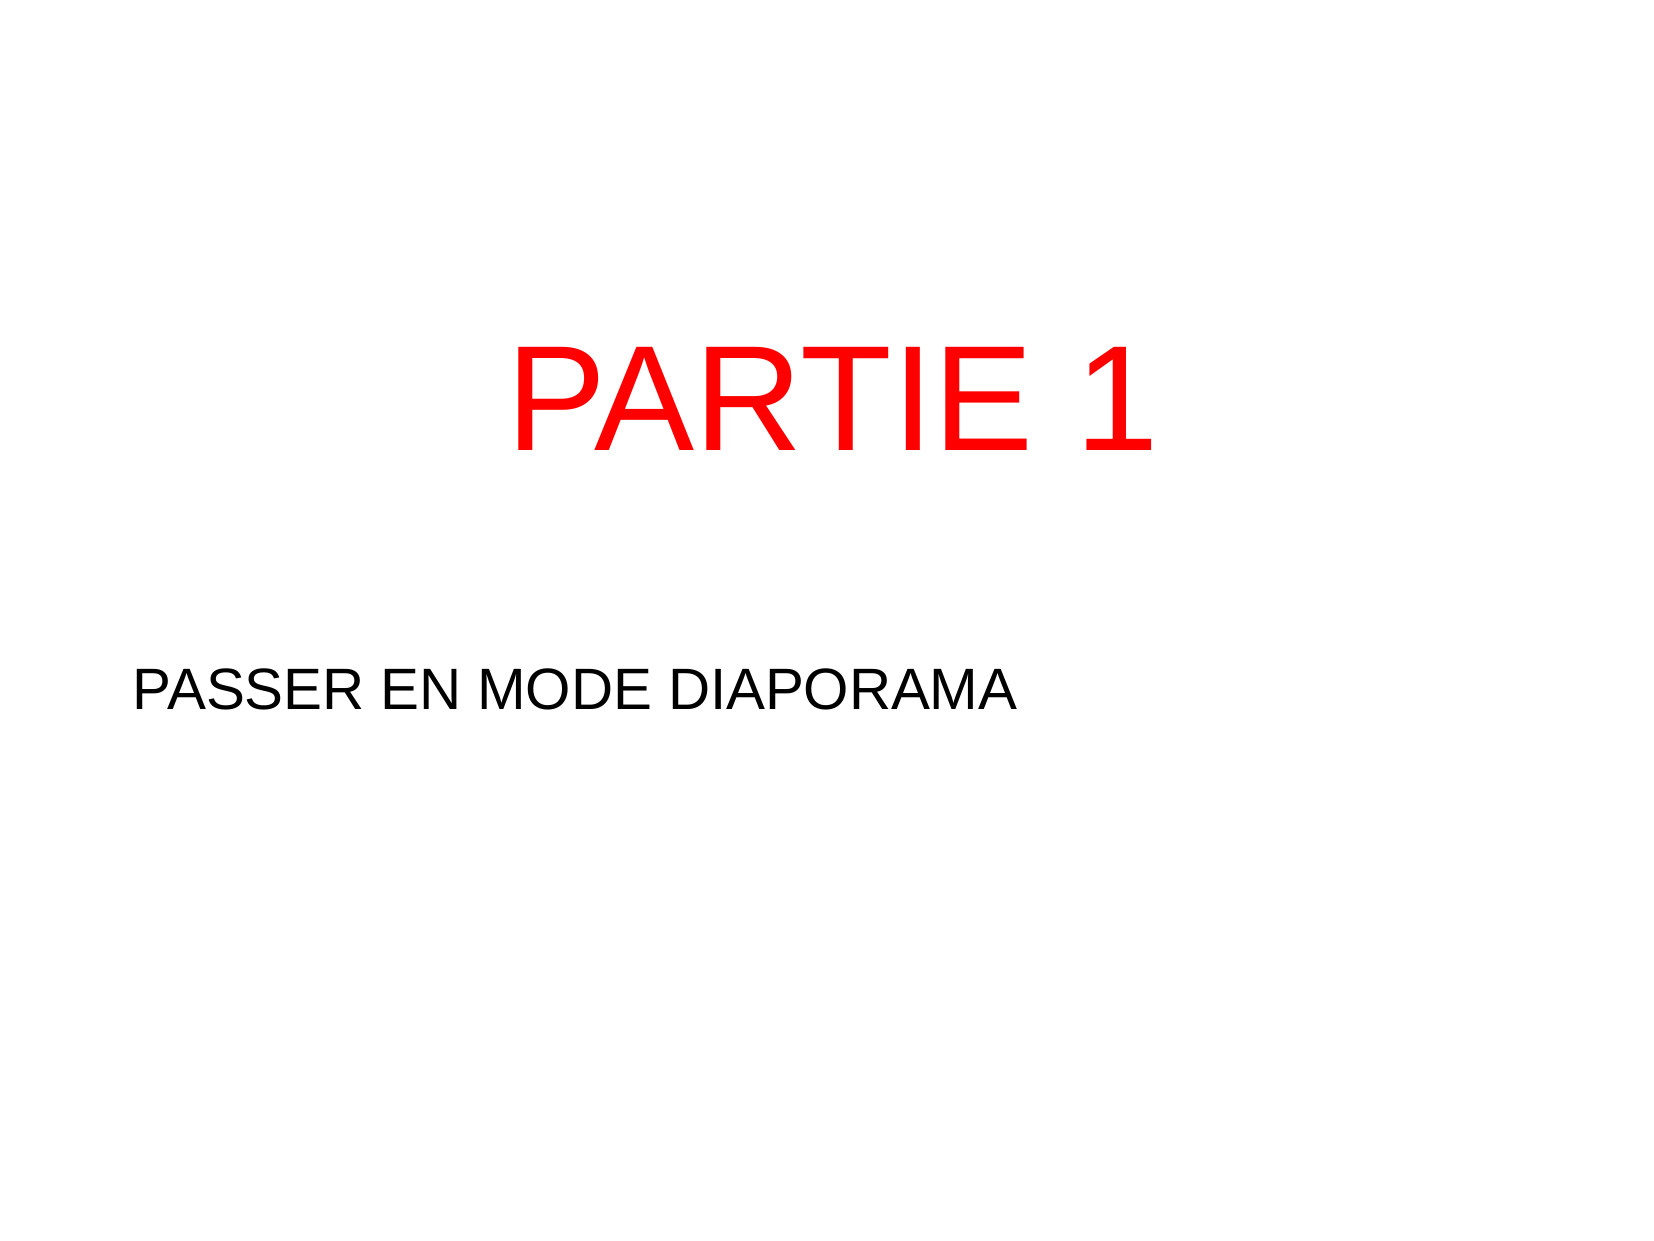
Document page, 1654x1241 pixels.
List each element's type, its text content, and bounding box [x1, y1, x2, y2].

text_box PASSER EN MODE DIAPORAMA [118, 649, 1536, 730]
title PARTIE 1 [88, 295, 1577, 503]
